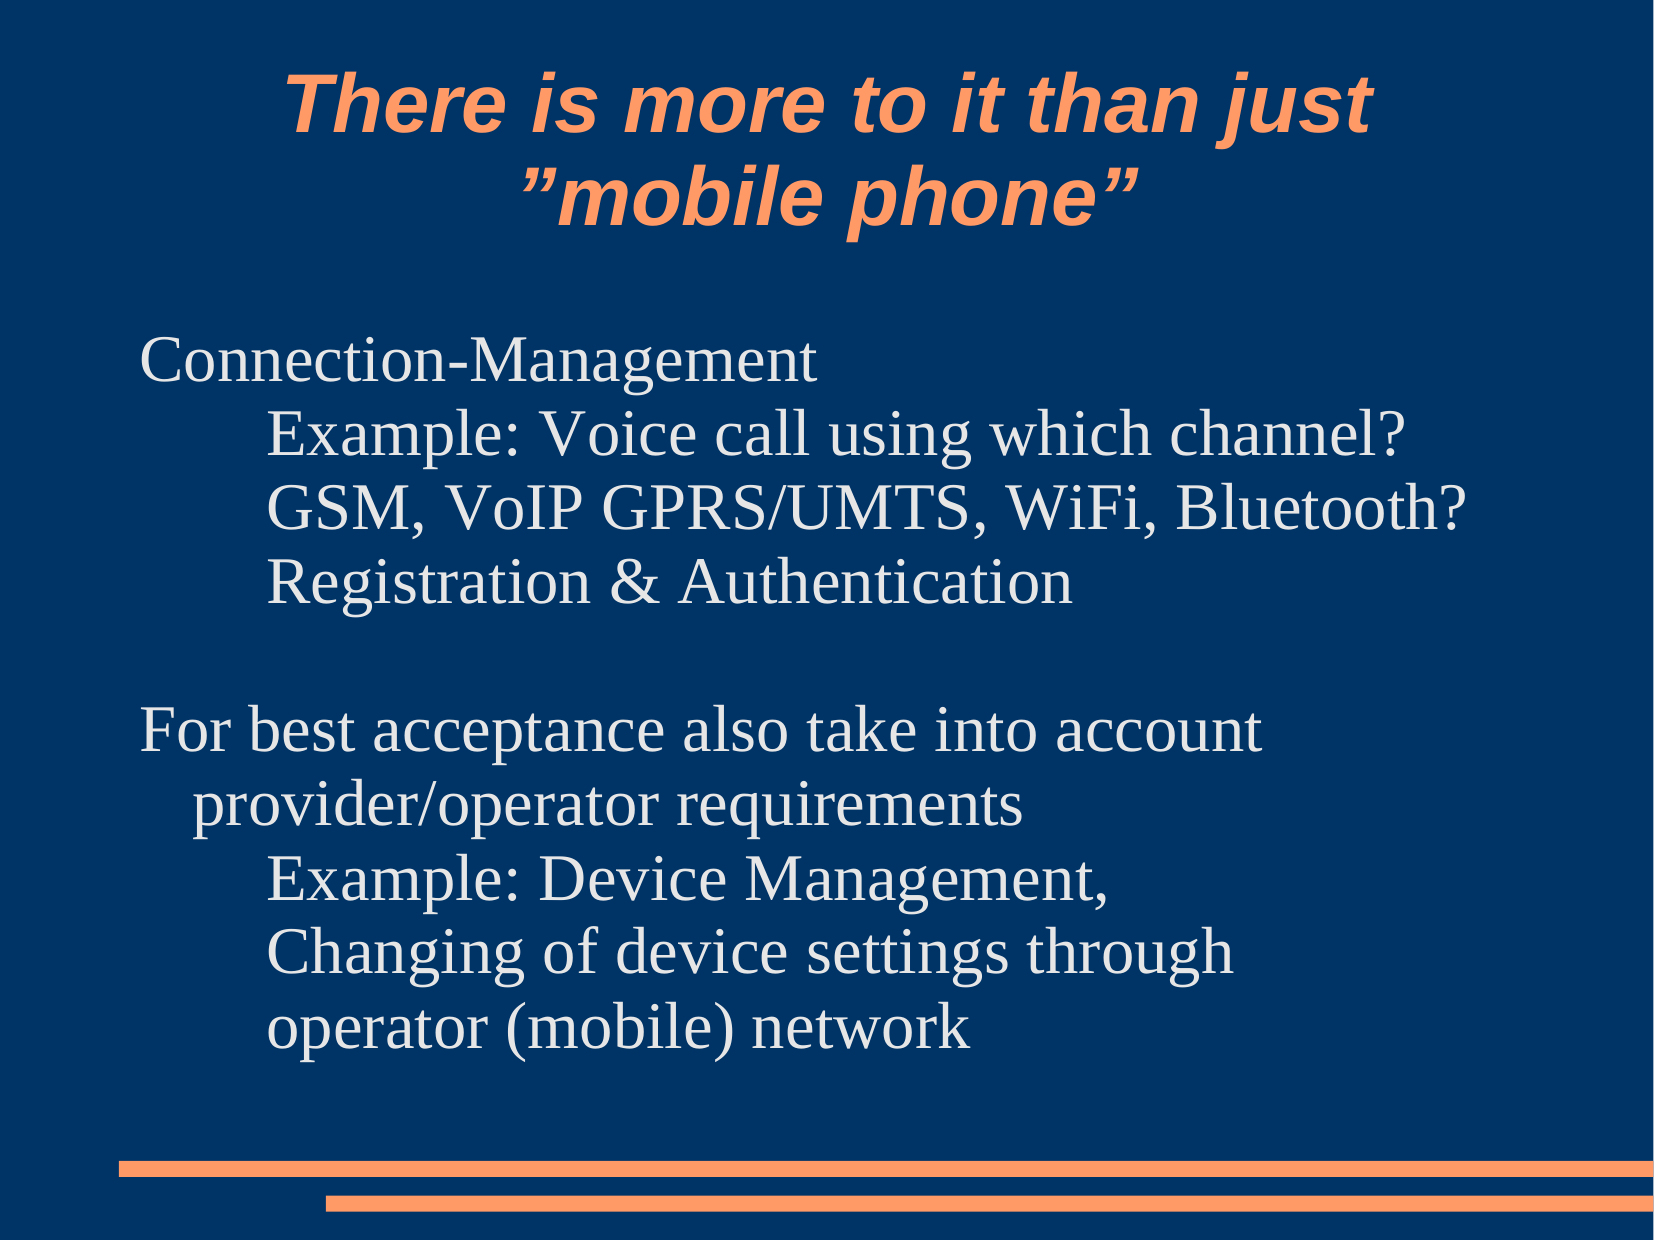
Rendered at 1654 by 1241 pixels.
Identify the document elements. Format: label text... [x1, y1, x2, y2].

list Connection-Management Example: Voice call using which channel? GSM, VoIP GPRS/UMTS, WiFi, Bluetooth? Registration & Authentication For best acceptance also take into account provider/operator requirements Example: Device Management, Changing of device settings through operator (mobile) network [121, 322, 1561, 1133]
title There is more to it than just ”mobile phone” [121, 46, 1534, 254]
